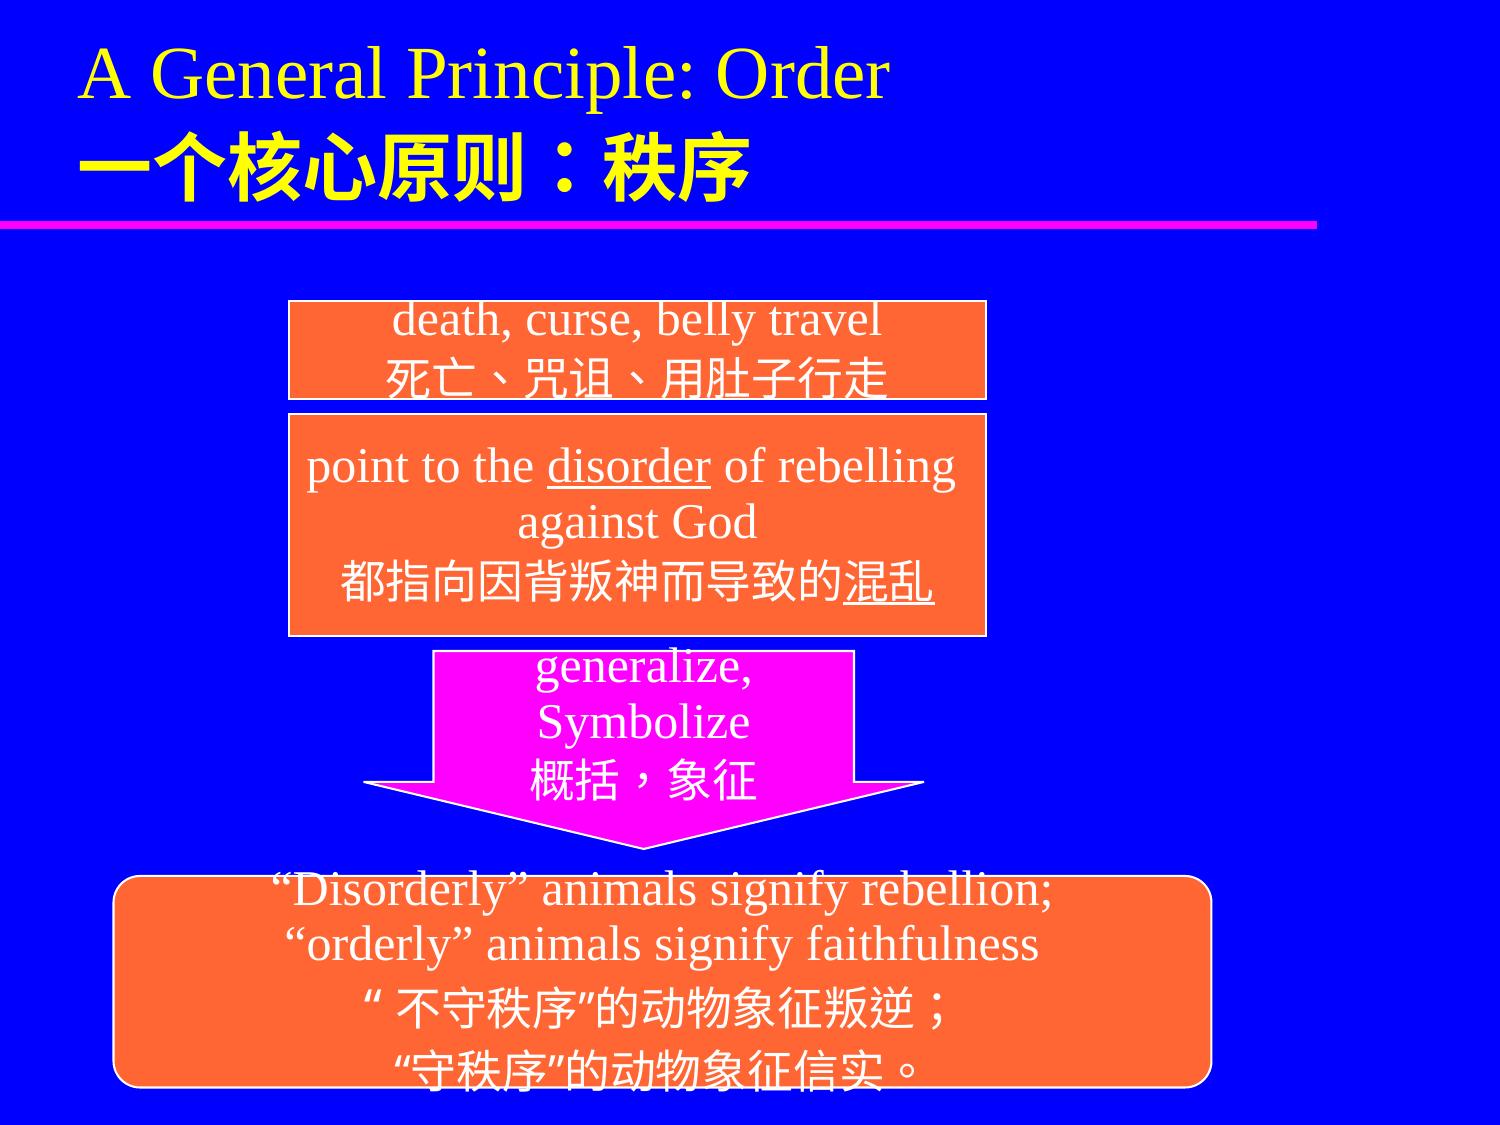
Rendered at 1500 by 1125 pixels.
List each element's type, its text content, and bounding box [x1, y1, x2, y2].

title A General Principle: Order 一个核心原则：秩序 [62, 0, 1338, 225]
text_box generalize, Symbolize 概括，象征 [363, 651, 925, 849]
text_box point to the disorder of rebelling against God 都指向因背叛神而导致的混乱 [288, 413, 987, 637]
text_box death, curse, belly travel 死亡、咒诅、用肚子行走 [288, 301, 987, 399]
text_box “Disorderly” animals signify rebellion; “orderly” animals signify faithfulness “不守秩序”的动物象征叛逆； “守秩序”的动物象征信实。 [113, 875, 1212, 1088]
